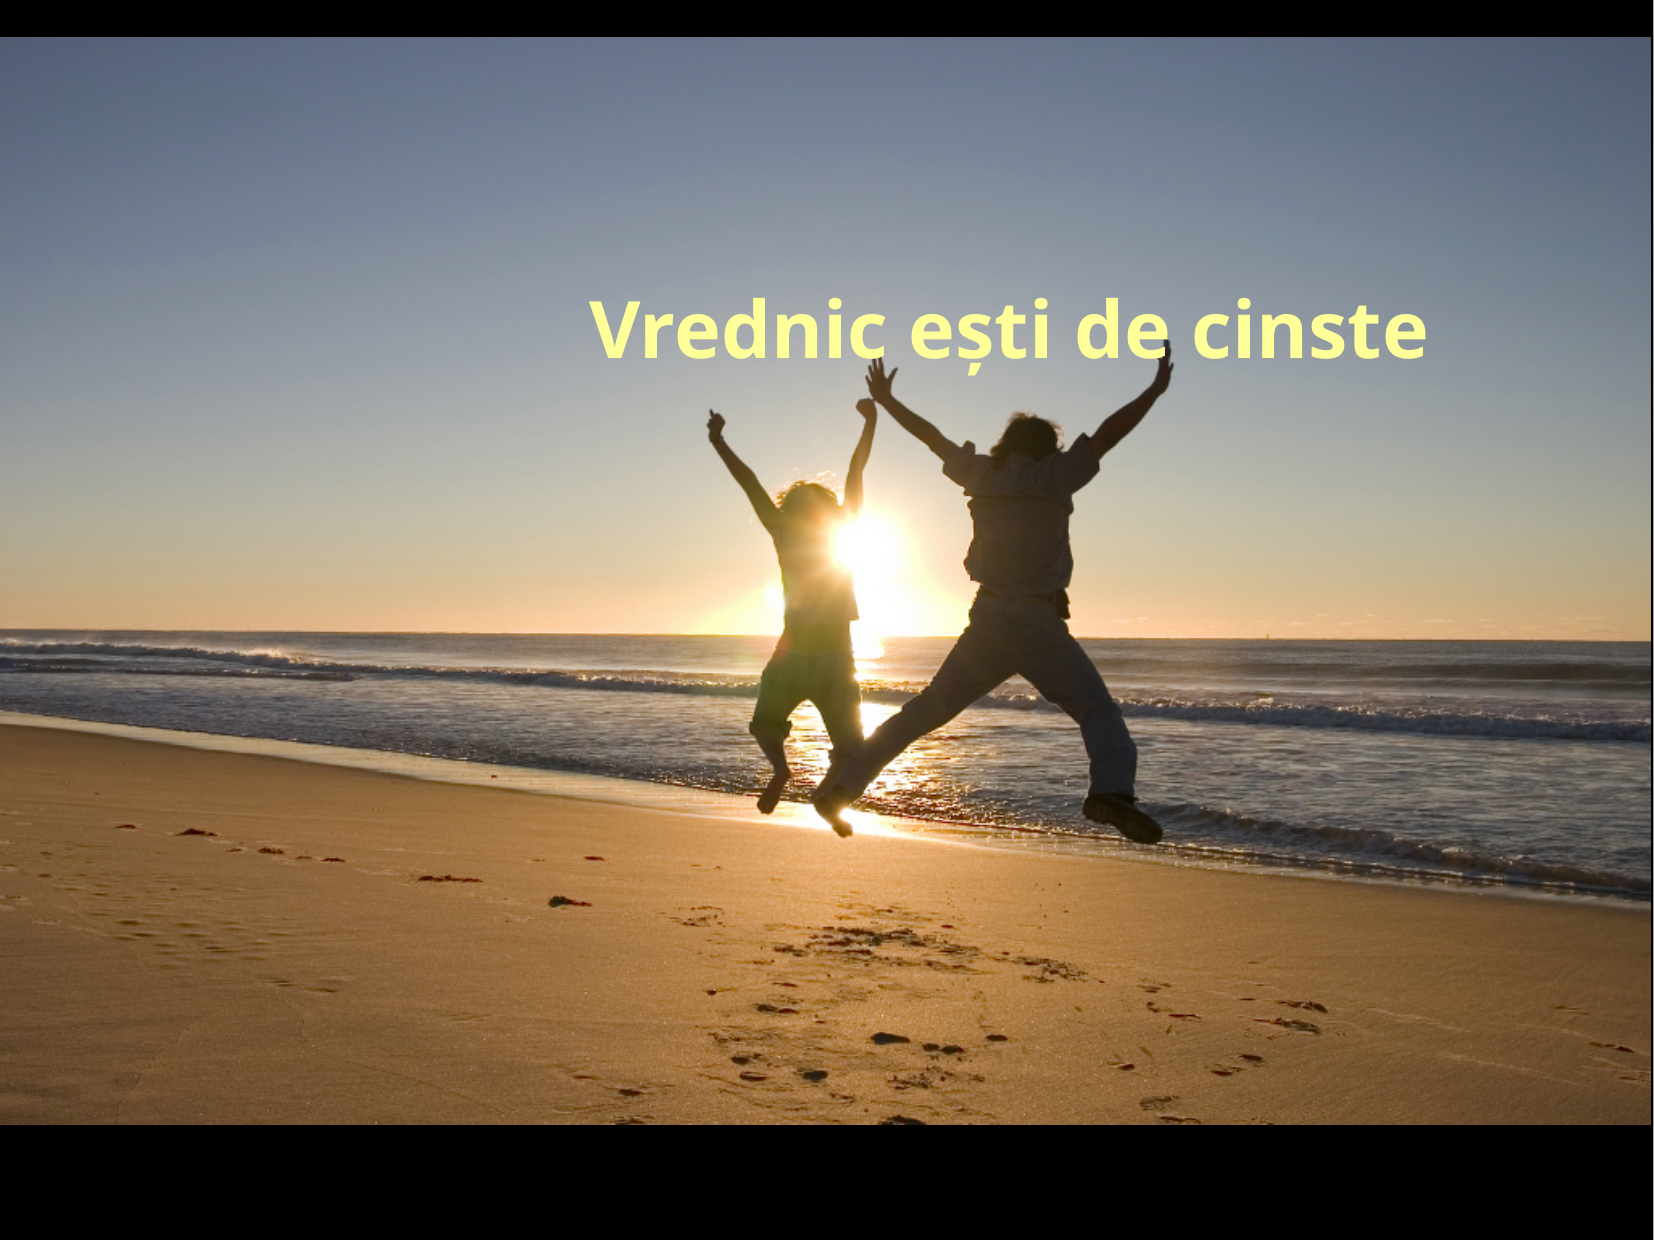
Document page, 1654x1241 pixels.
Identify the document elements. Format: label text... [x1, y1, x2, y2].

picture [0, 37, 1651, 1126]
text_box Vrednic eşti de cinste [574, 266, 1558, 393]
